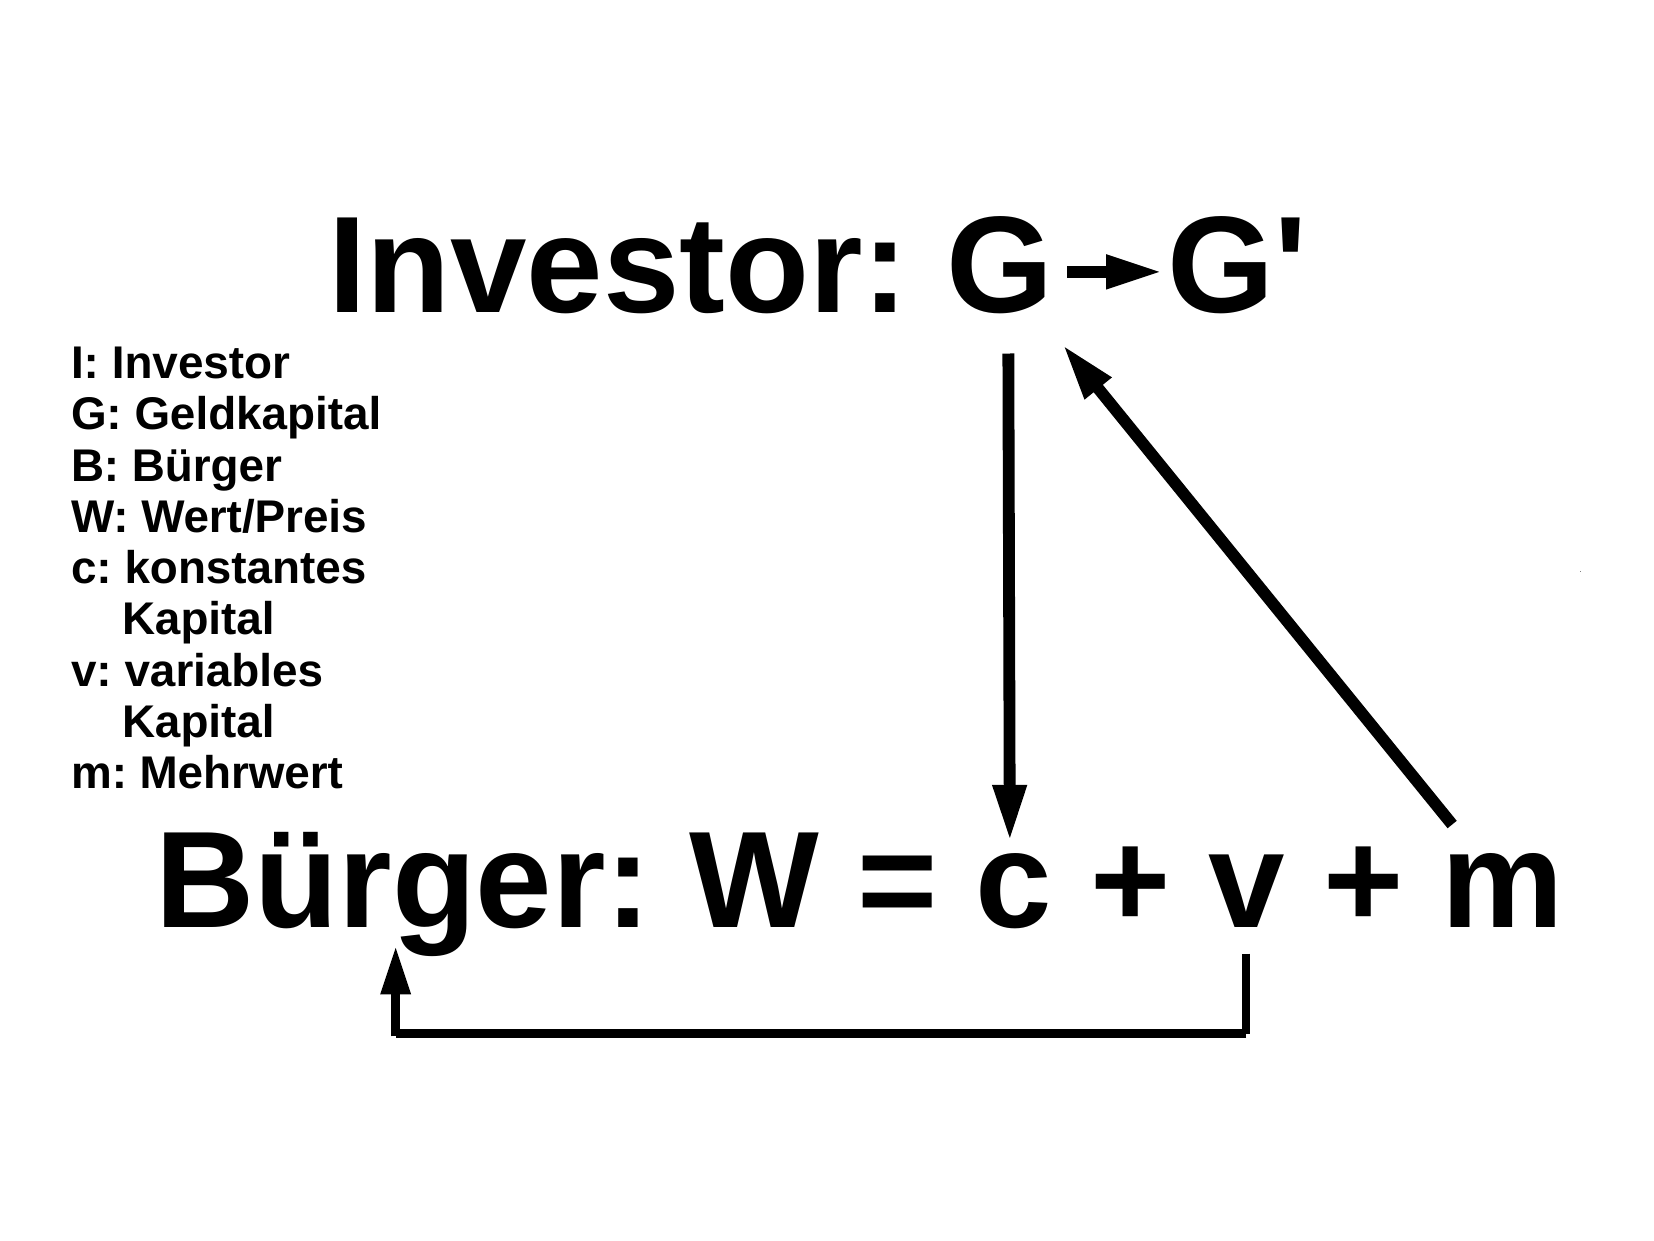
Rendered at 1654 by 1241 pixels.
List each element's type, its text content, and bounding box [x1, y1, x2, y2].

text_box I: Investor G: Geldkapital B: Bürger W: Wert/Preis c: konstantes Kapital v: variables Kapital m: Mehrwert [56, 329, 397, 806]
text_box Investor: G G' Bürger: W = c + v + m [94, 180, 1581, 964]
